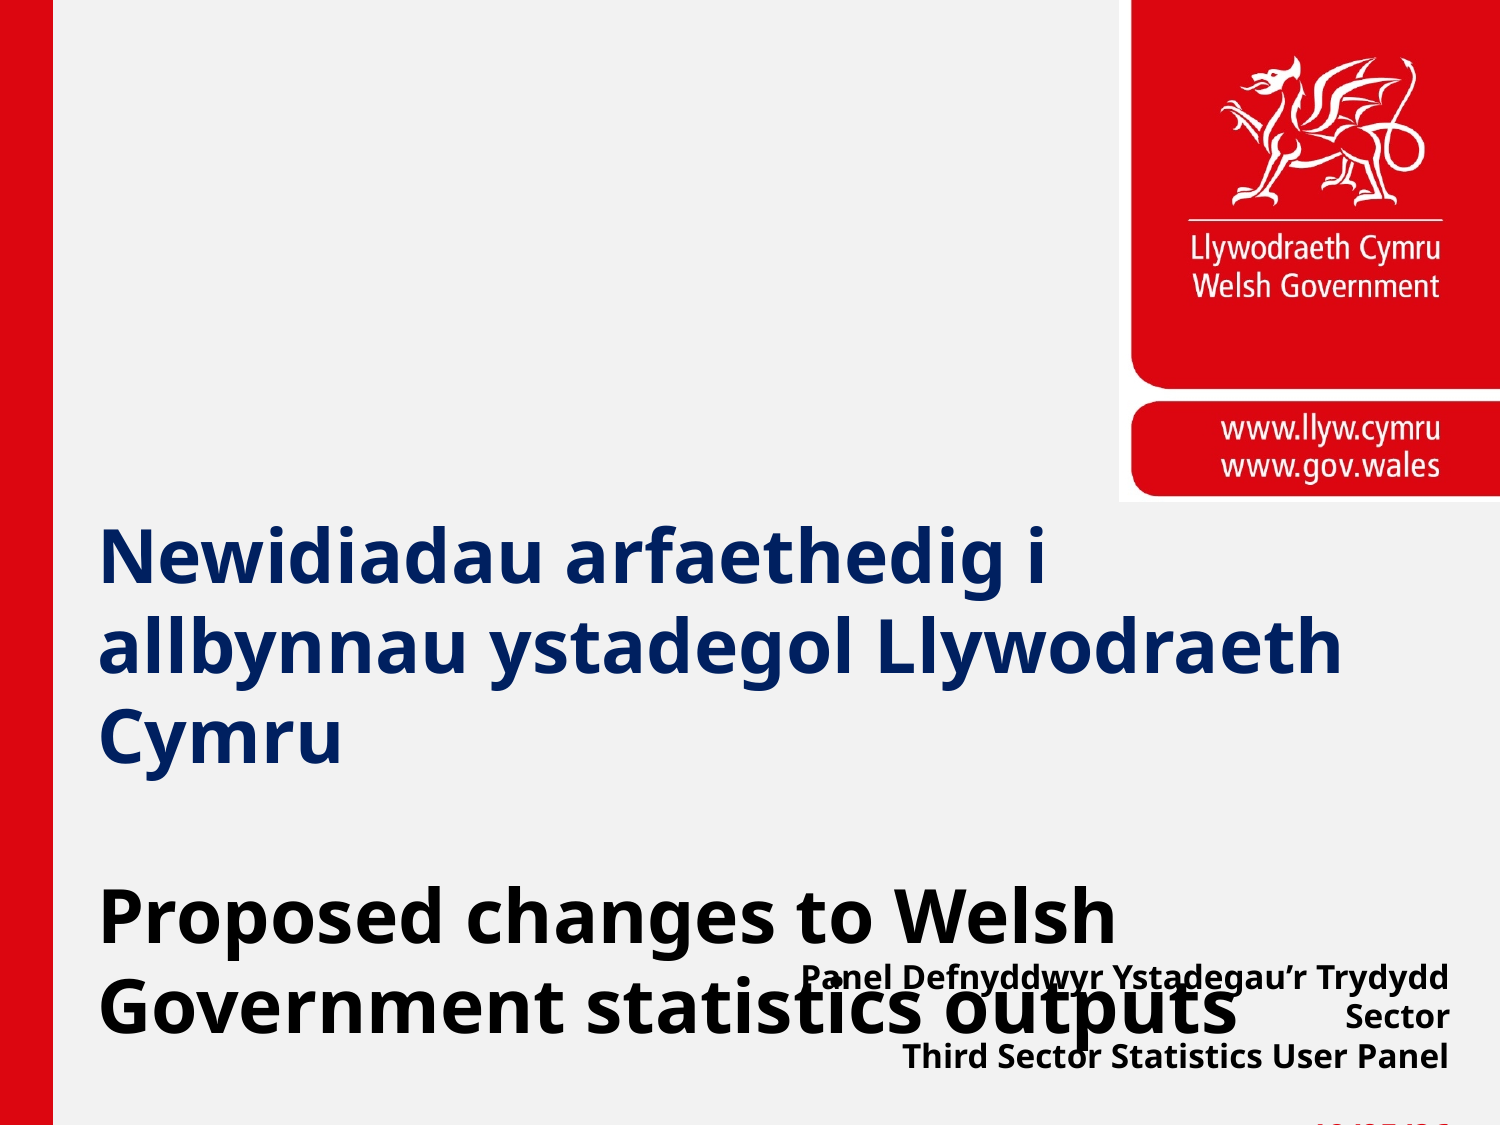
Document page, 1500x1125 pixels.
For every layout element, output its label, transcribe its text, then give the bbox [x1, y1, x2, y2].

text_box Panel Defnyddwyr Ystadegau’r Trydydd Sector Third Sector Statistics User Panel 19/05/26 [785, 948, 1491, 1125]
picture [1119, 0, 1500, 502]
text_box Newidiadau arfaethedig i allbynnau ystadegol Llywodraeth Cymru Proposed changes to Welsh Government statistics outputs [82, 501, 1422, 1017]
